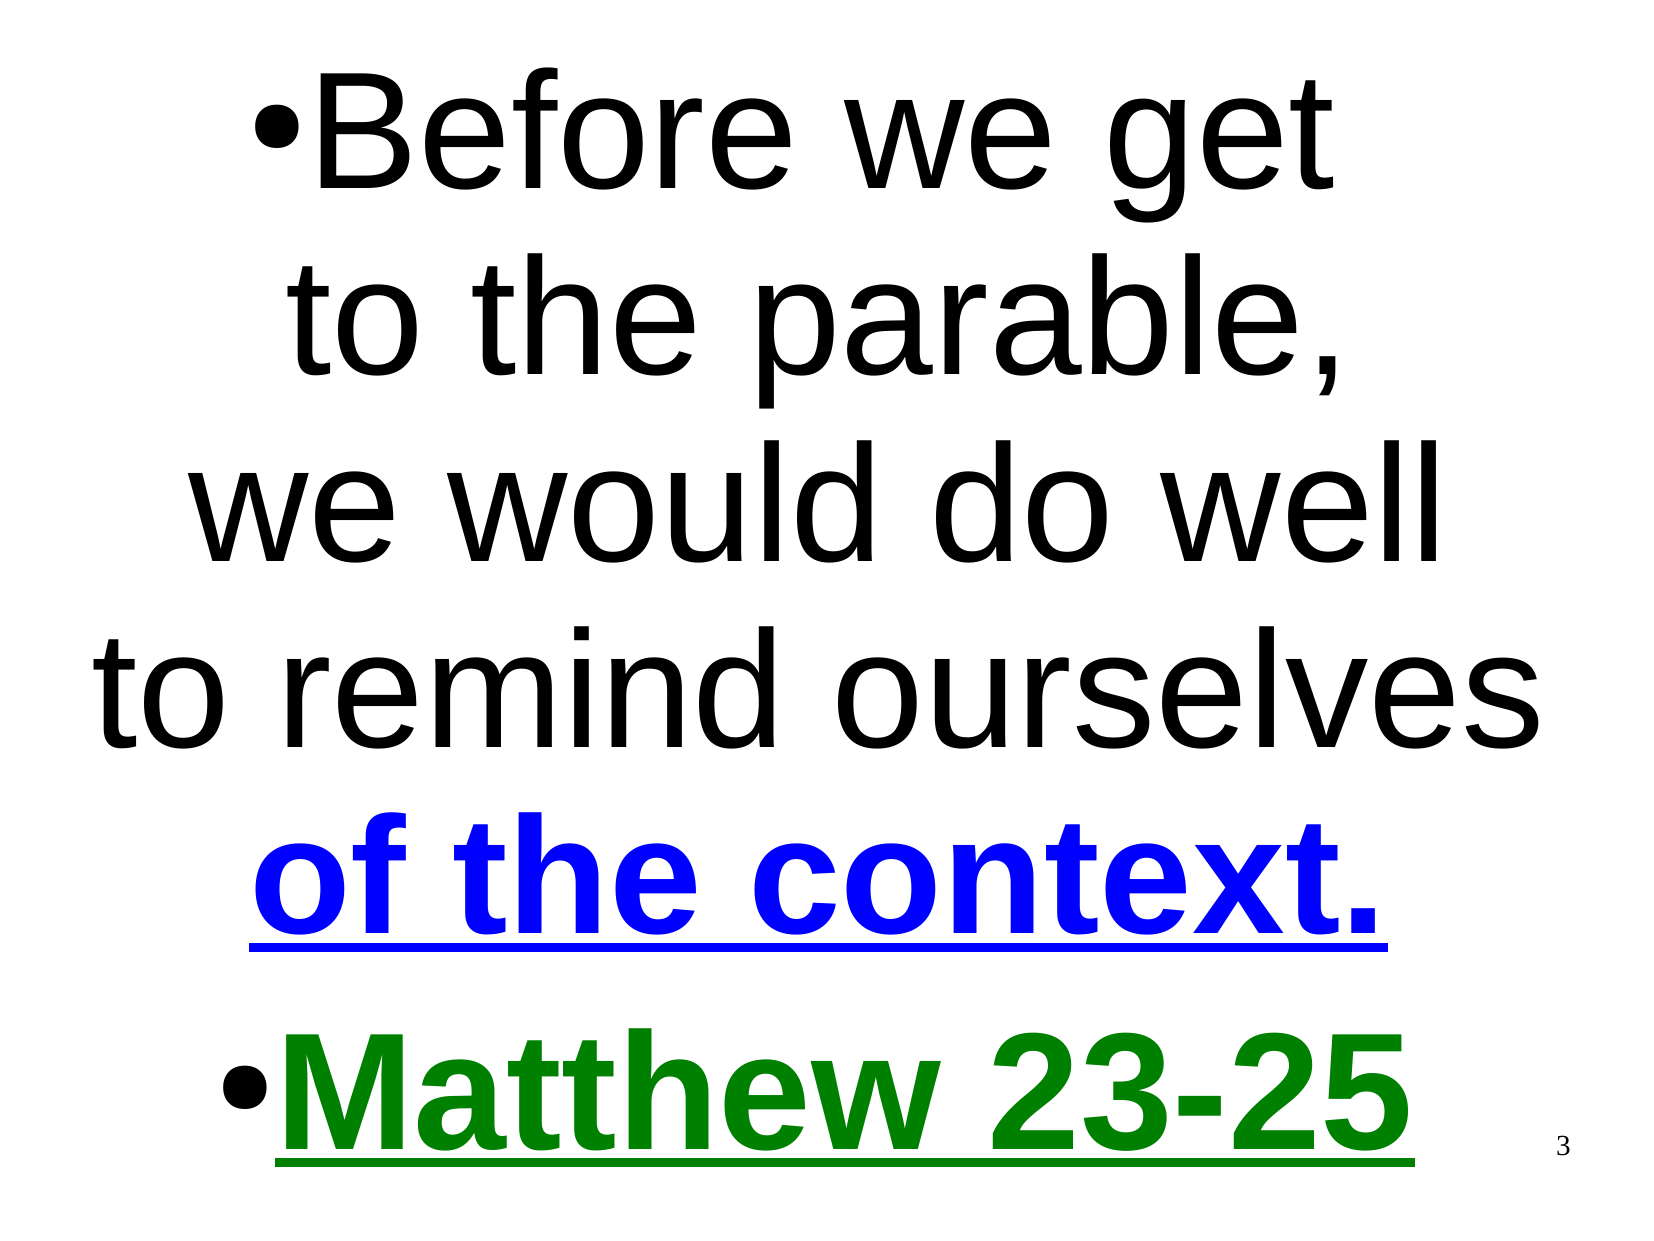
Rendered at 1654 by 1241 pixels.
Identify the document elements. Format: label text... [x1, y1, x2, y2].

list Before we get to the parable, we would do well to remind ourselves of the context. Matthew 23-25 [0, 37, 1613, 1201]
